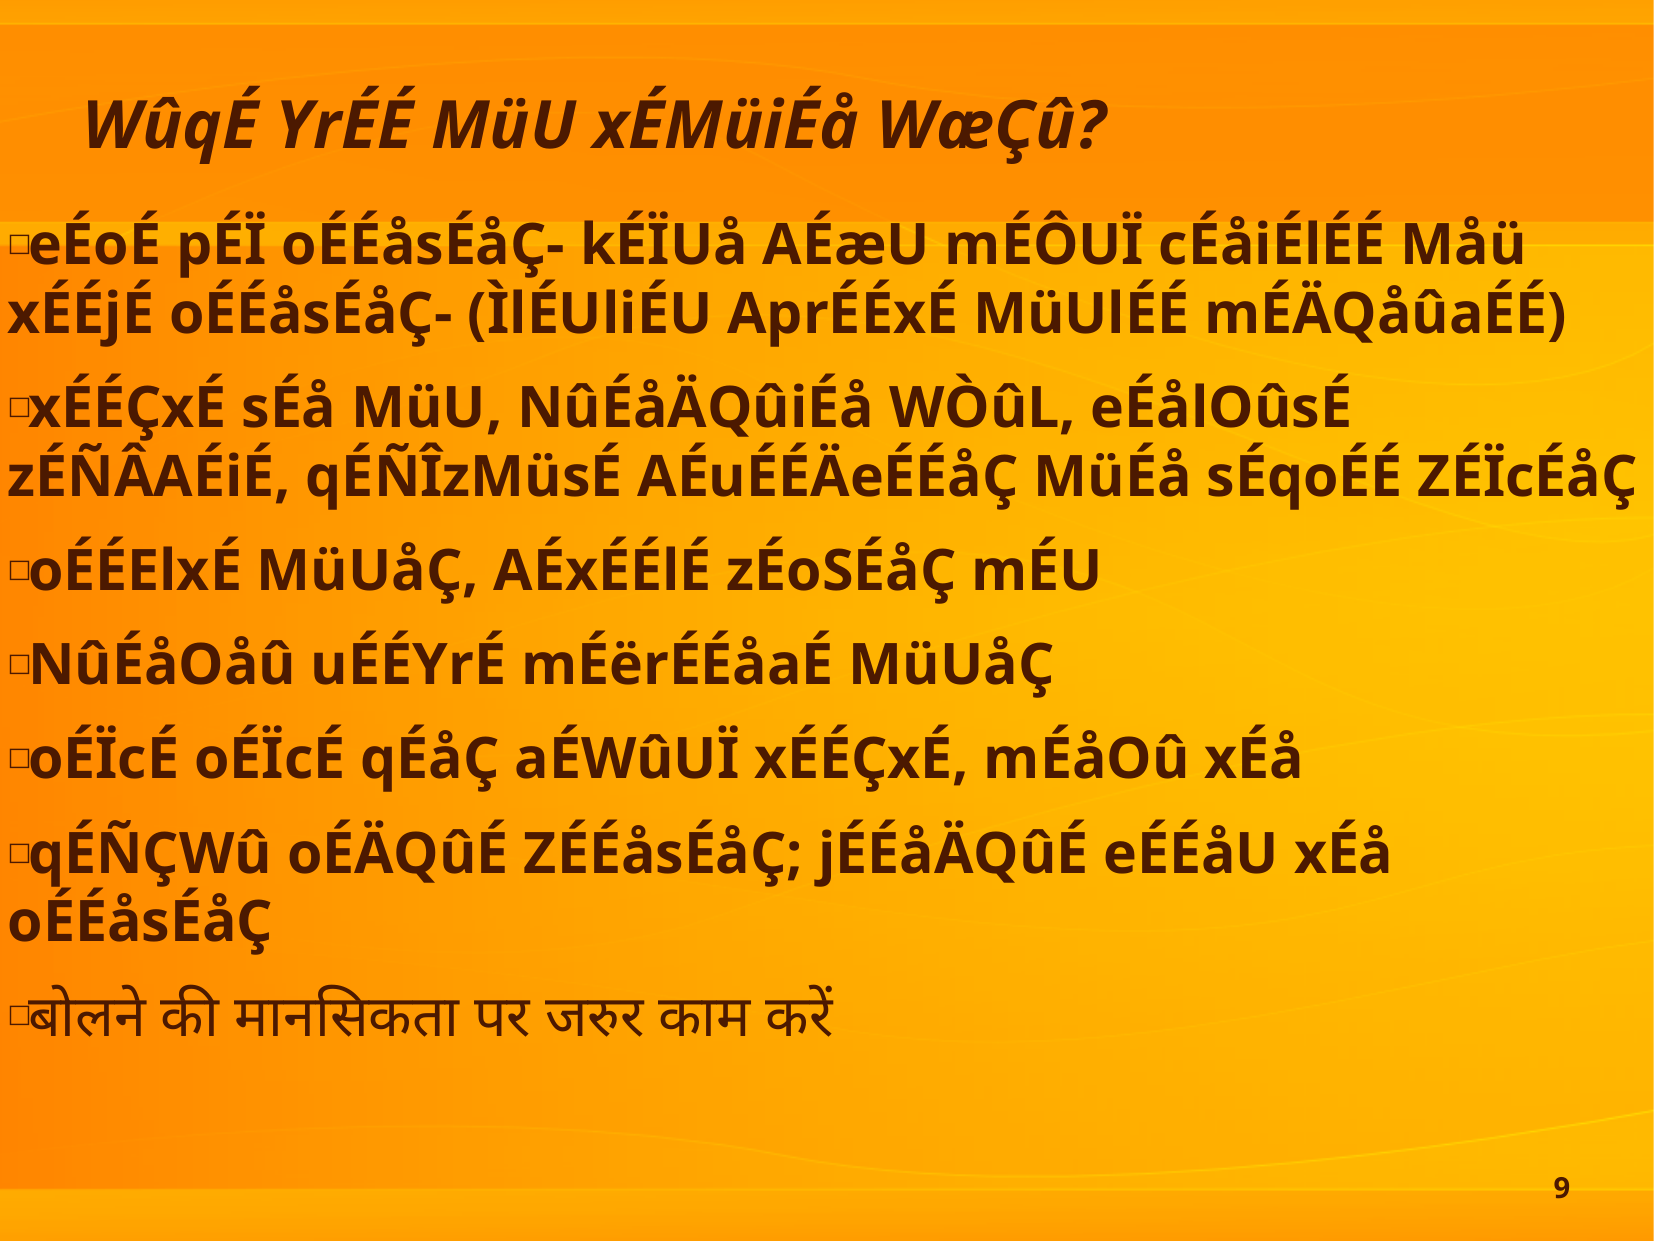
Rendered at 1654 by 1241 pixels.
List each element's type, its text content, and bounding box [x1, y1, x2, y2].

text_box [1476, 1169, 1648, 1228]
list eÉoÉ pÉÏ oÉÉåsÉåÇ- kÉÏUå AÉæU mÉÔUÏ cÉåiÉlÉÉ Måü xÉÉjÉ oÉÉåsÉåÇ- (ÌlÉUliÉU AprÉÉxÉ MüUlÉÉ mÉÄQåûaÉÉ) xÉÉÇxÉ sÉå MüU, NûÉåÄQûiÉå WÒûL, eÉålOûsÉ zÉÑÂAÉiÉ, qÉÑÎzMüsÉ AÉuÉÉÄeÉÉåÇ MüÉå sÉqoÉÉ ZÉÏcÉåÇ oÉÉElxÉ MüUåÇ, AÉxÉÉlÉ zÉoSÉåÇ mÉU NûÉåOåû uÉÉYrÉ mÉërÉÉåaÉ MüUåÇ oÉÏcÉ oÉÏcÉ qÉåÇ aÉWûUÏ xÉÉÇxÉ, mÉåOû xÉå qÉÑÇWû oÉÄQûÉ ZÉÉåsÉåÇ; jÉÉåÄQûÉ eÉÉåU xÉå oÉÉåsÉåÇ बोलने की मानसिकता पर जरुर काम करें [7, 207, 1642, 1151]
title WûqÉ YrÉÉ MüU xÉMüiÉå WæÇû? [23, 8, 1625, 207]
